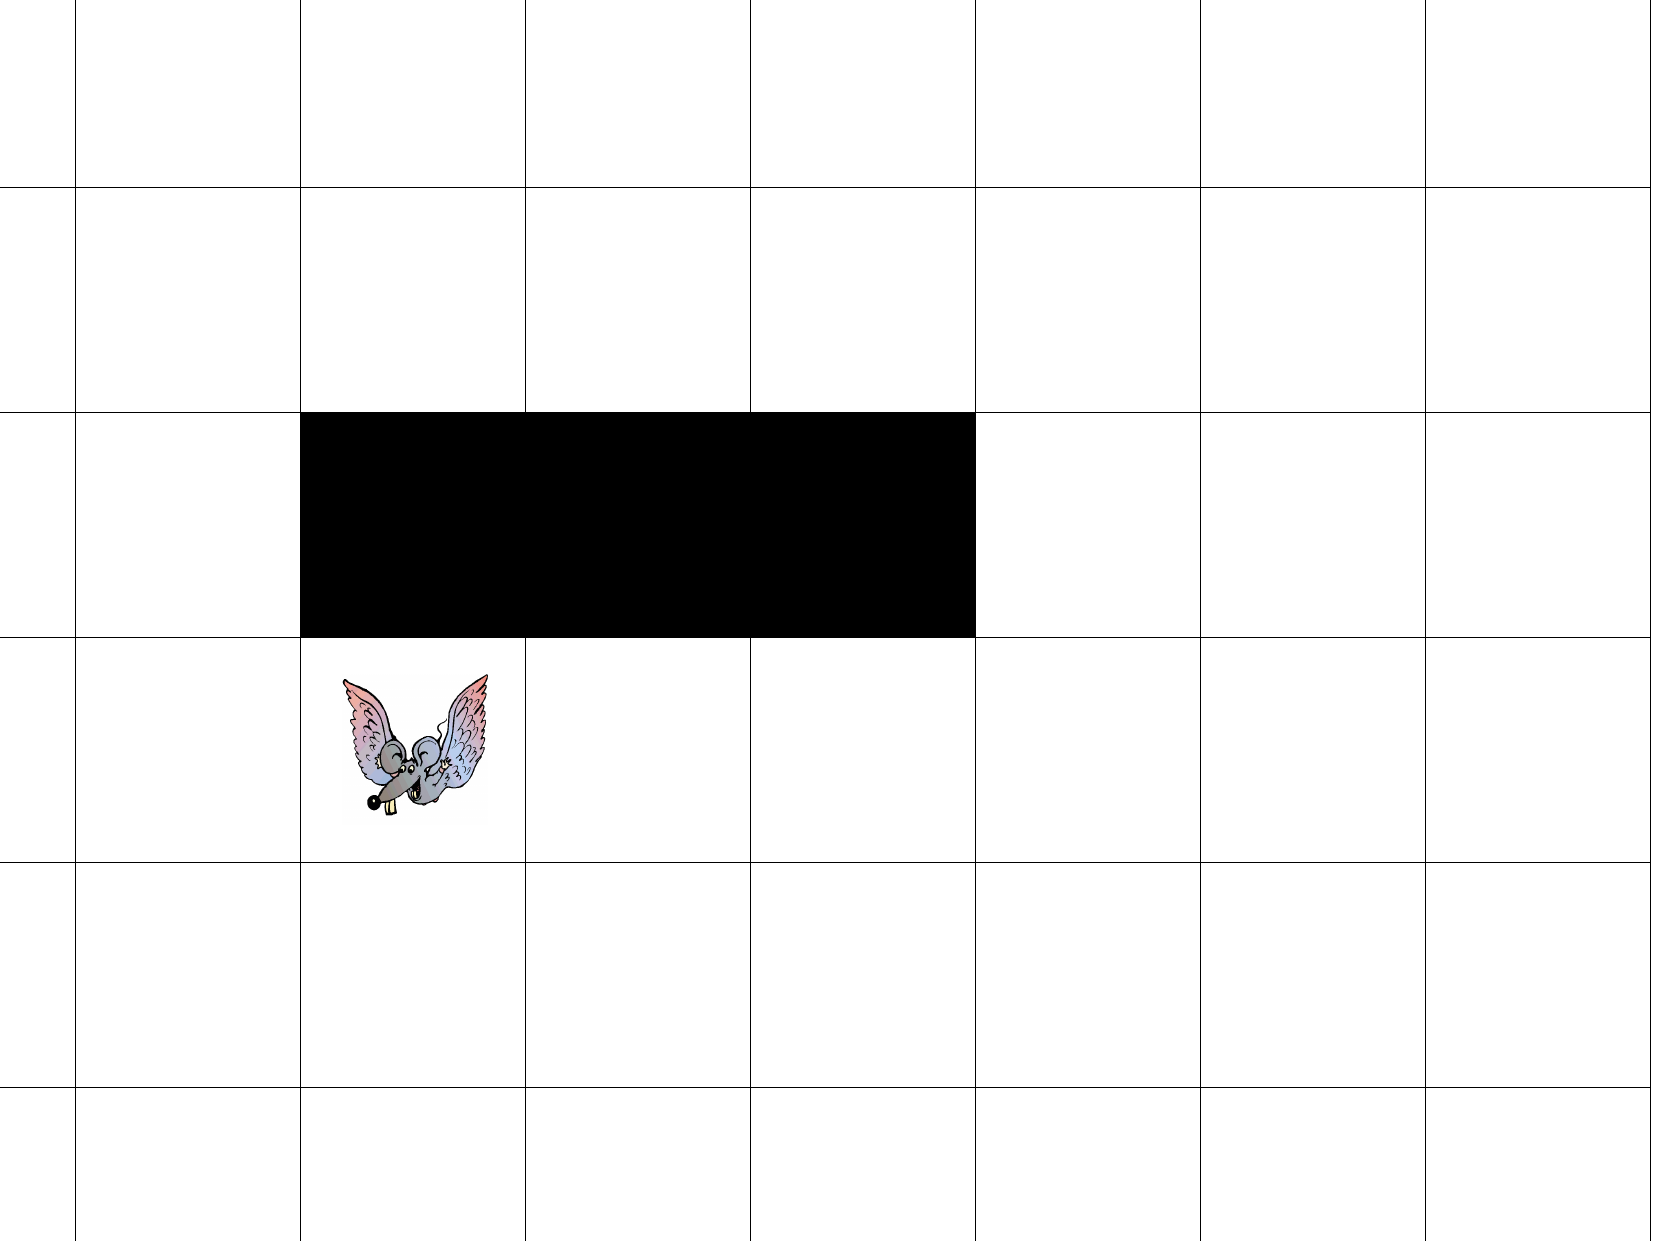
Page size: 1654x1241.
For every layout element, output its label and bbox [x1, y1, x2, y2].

picture [342, 674, 488, 826]
text_box [0, 0, 1651, 1241]
